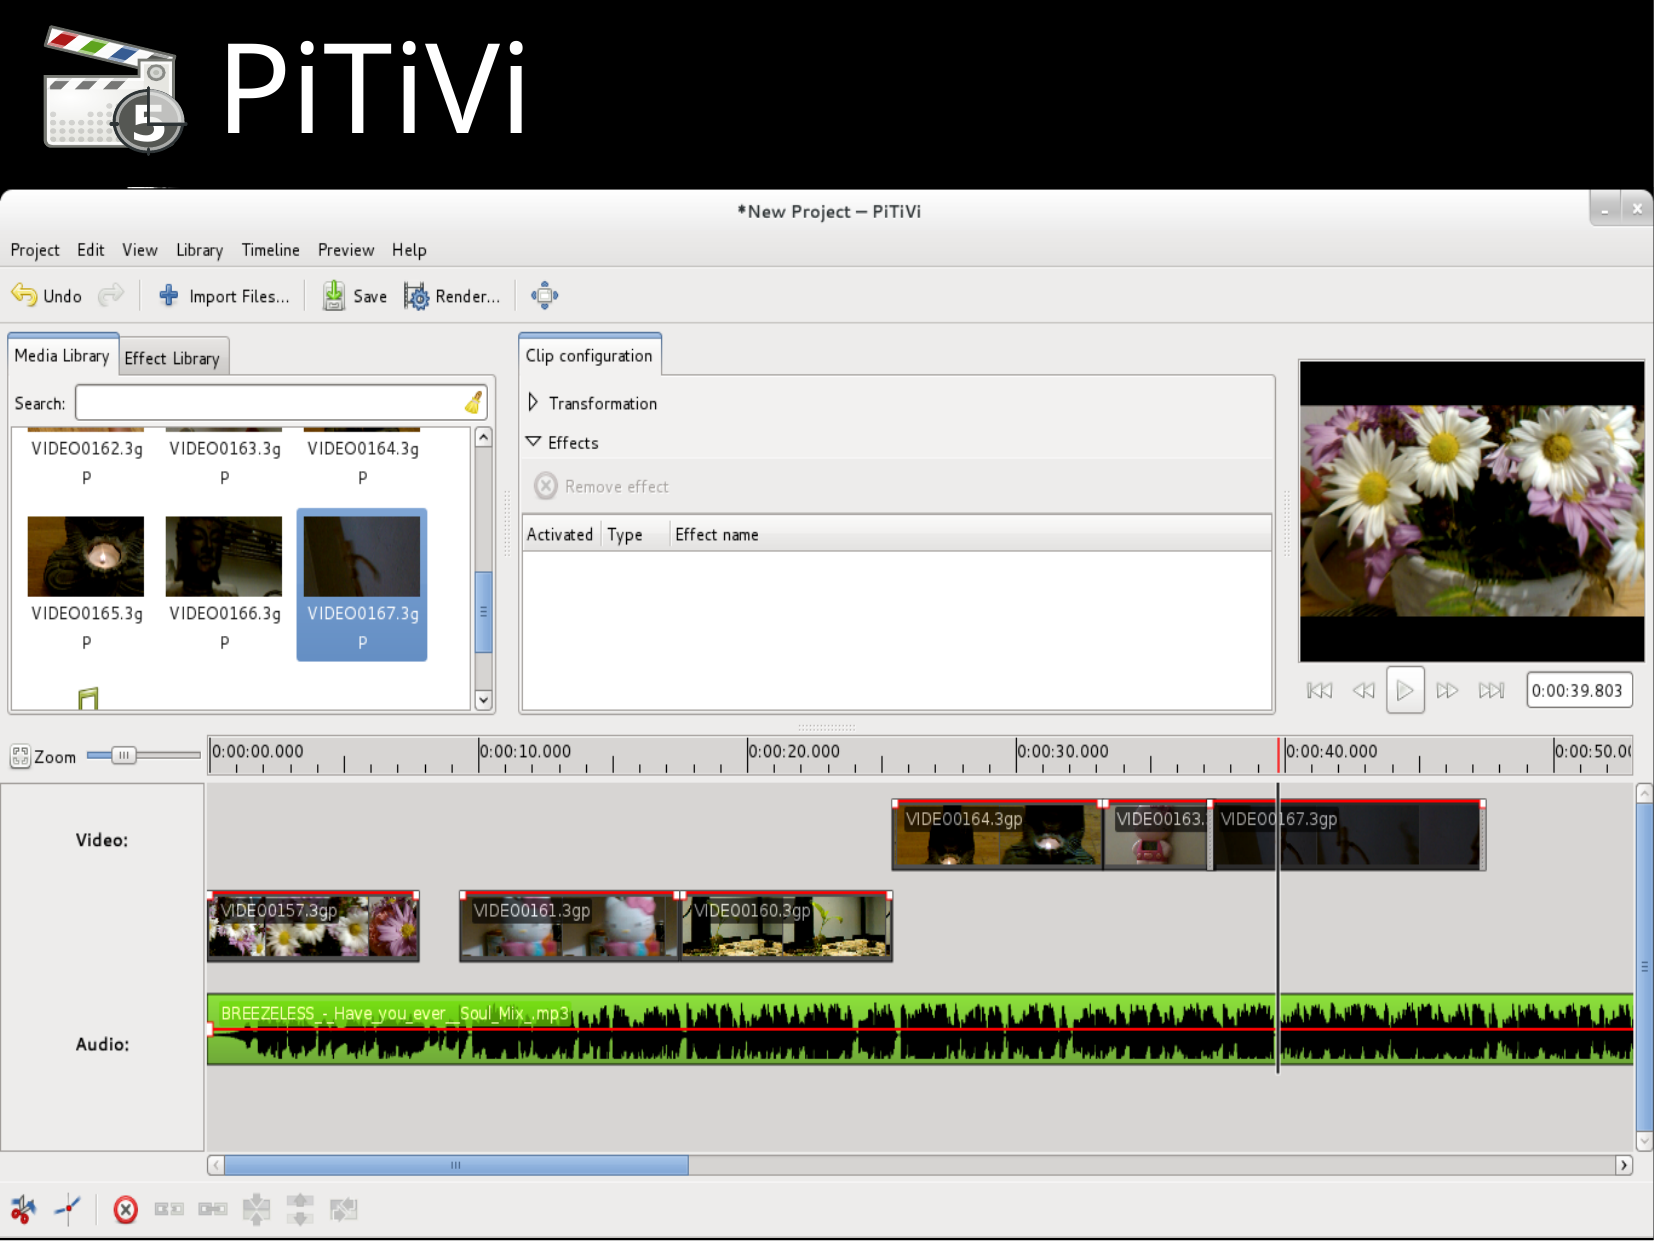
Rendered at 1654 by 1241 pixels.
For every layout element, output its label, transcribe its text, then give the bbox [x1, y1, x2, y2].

picture [37, 22, 188, 156]
text_box PiTiVi [201, 0, 704, 185]
text_box [0, 0, 1654, 187]
picture [0, 187, 1654, 1238]
